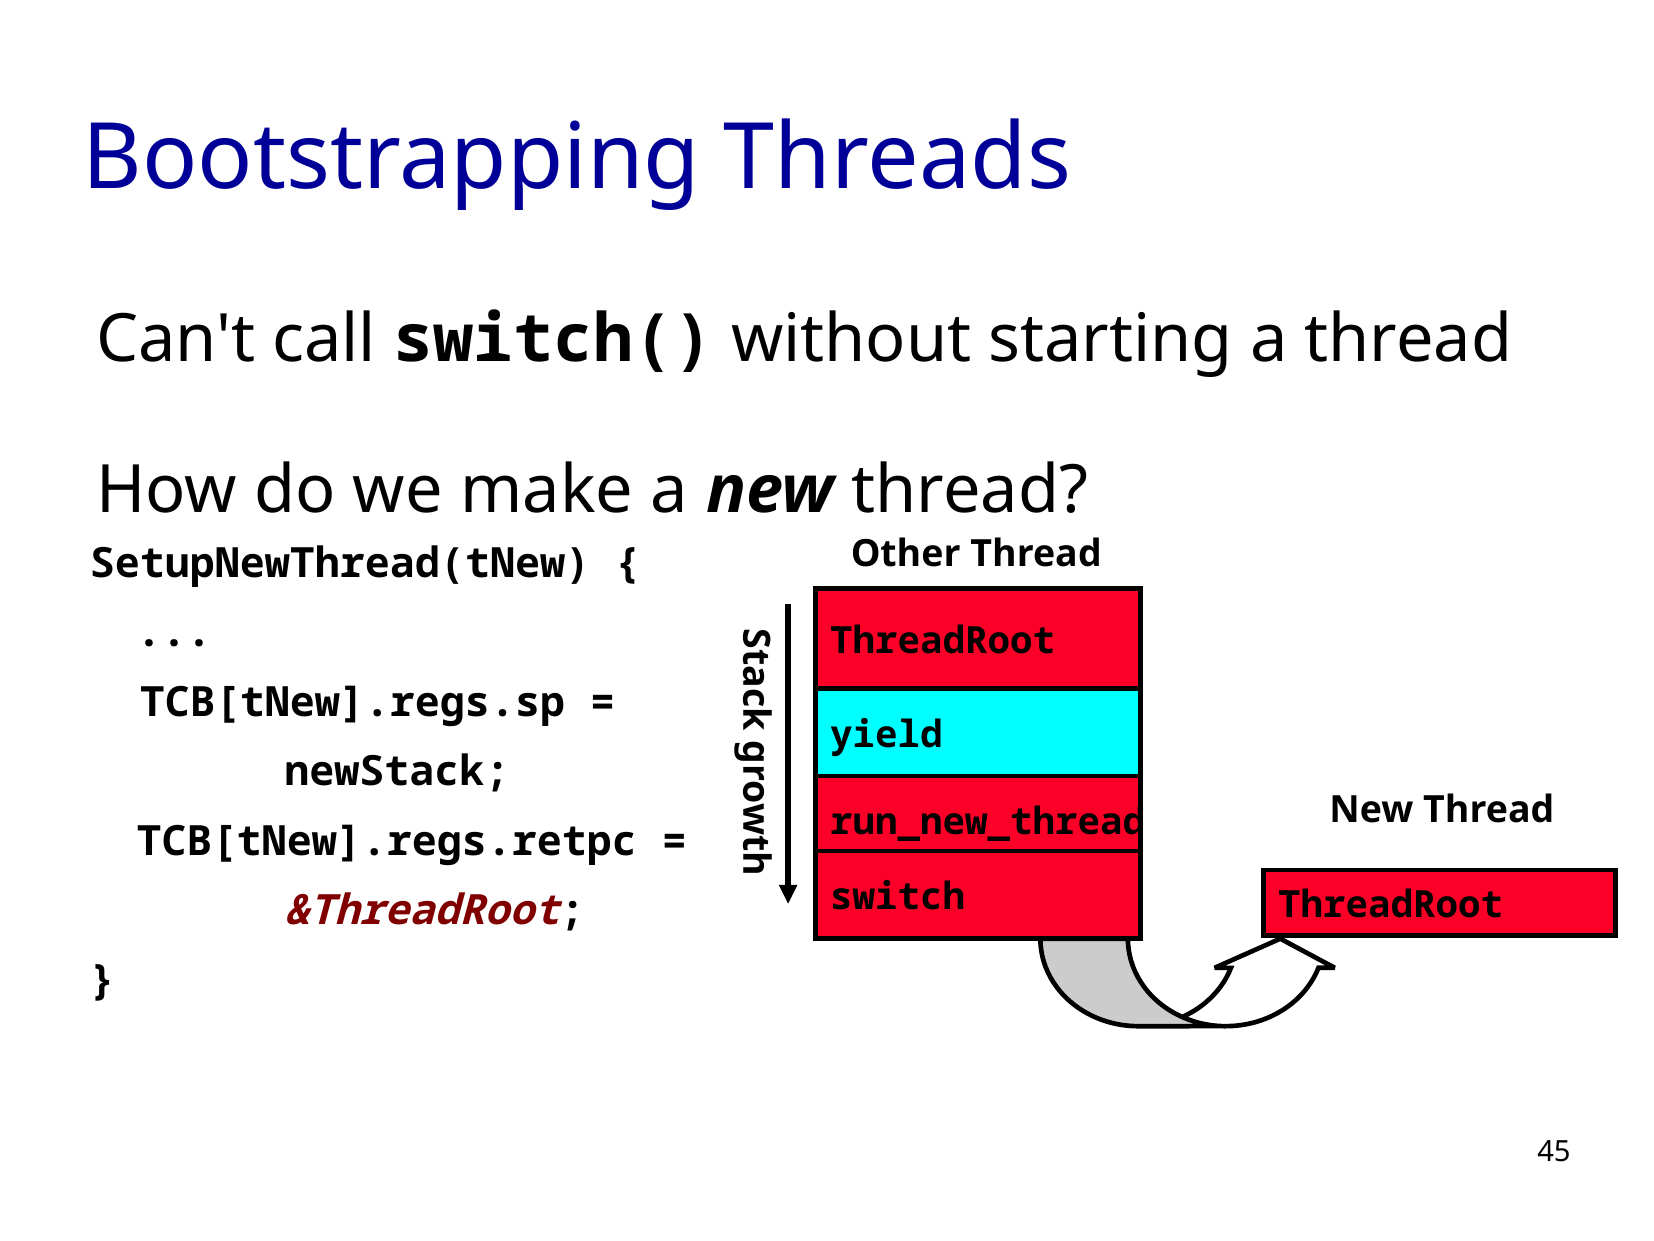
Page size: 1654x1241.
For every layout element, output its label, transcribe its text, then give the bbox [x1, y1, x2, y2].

text_box Other Thread [836, 521, 1117, 582]
text_box ThreadRoot [815, 588, 1141, 689]
text_box New Thread [1314, 777, 1570, 838]
text_box SetupNewThread(tNew) { ... TCB[tNew].regs.sp = newStack; TCB[tNew].regs.retpc = &ThreadRoot; } [75, 525, 721, 985]
title Bootstrapping Threads [82, 49, 1571, 257]
text_box ThreadRoot [1263, 870, 1616, 936]
text_box [1040, 938, 1335, 1027]
text_box switch [815, 851, 1141, 939]
text_box run_new_thread [815, 776, 1141, 851]
text_box yield [815, 689, 1141, 776]
list Can't call switch() without starting a thread How do we make a new thread? [60, 290, 1571, 1096]
text_box Stack growth [728, 614, 785, 892]
